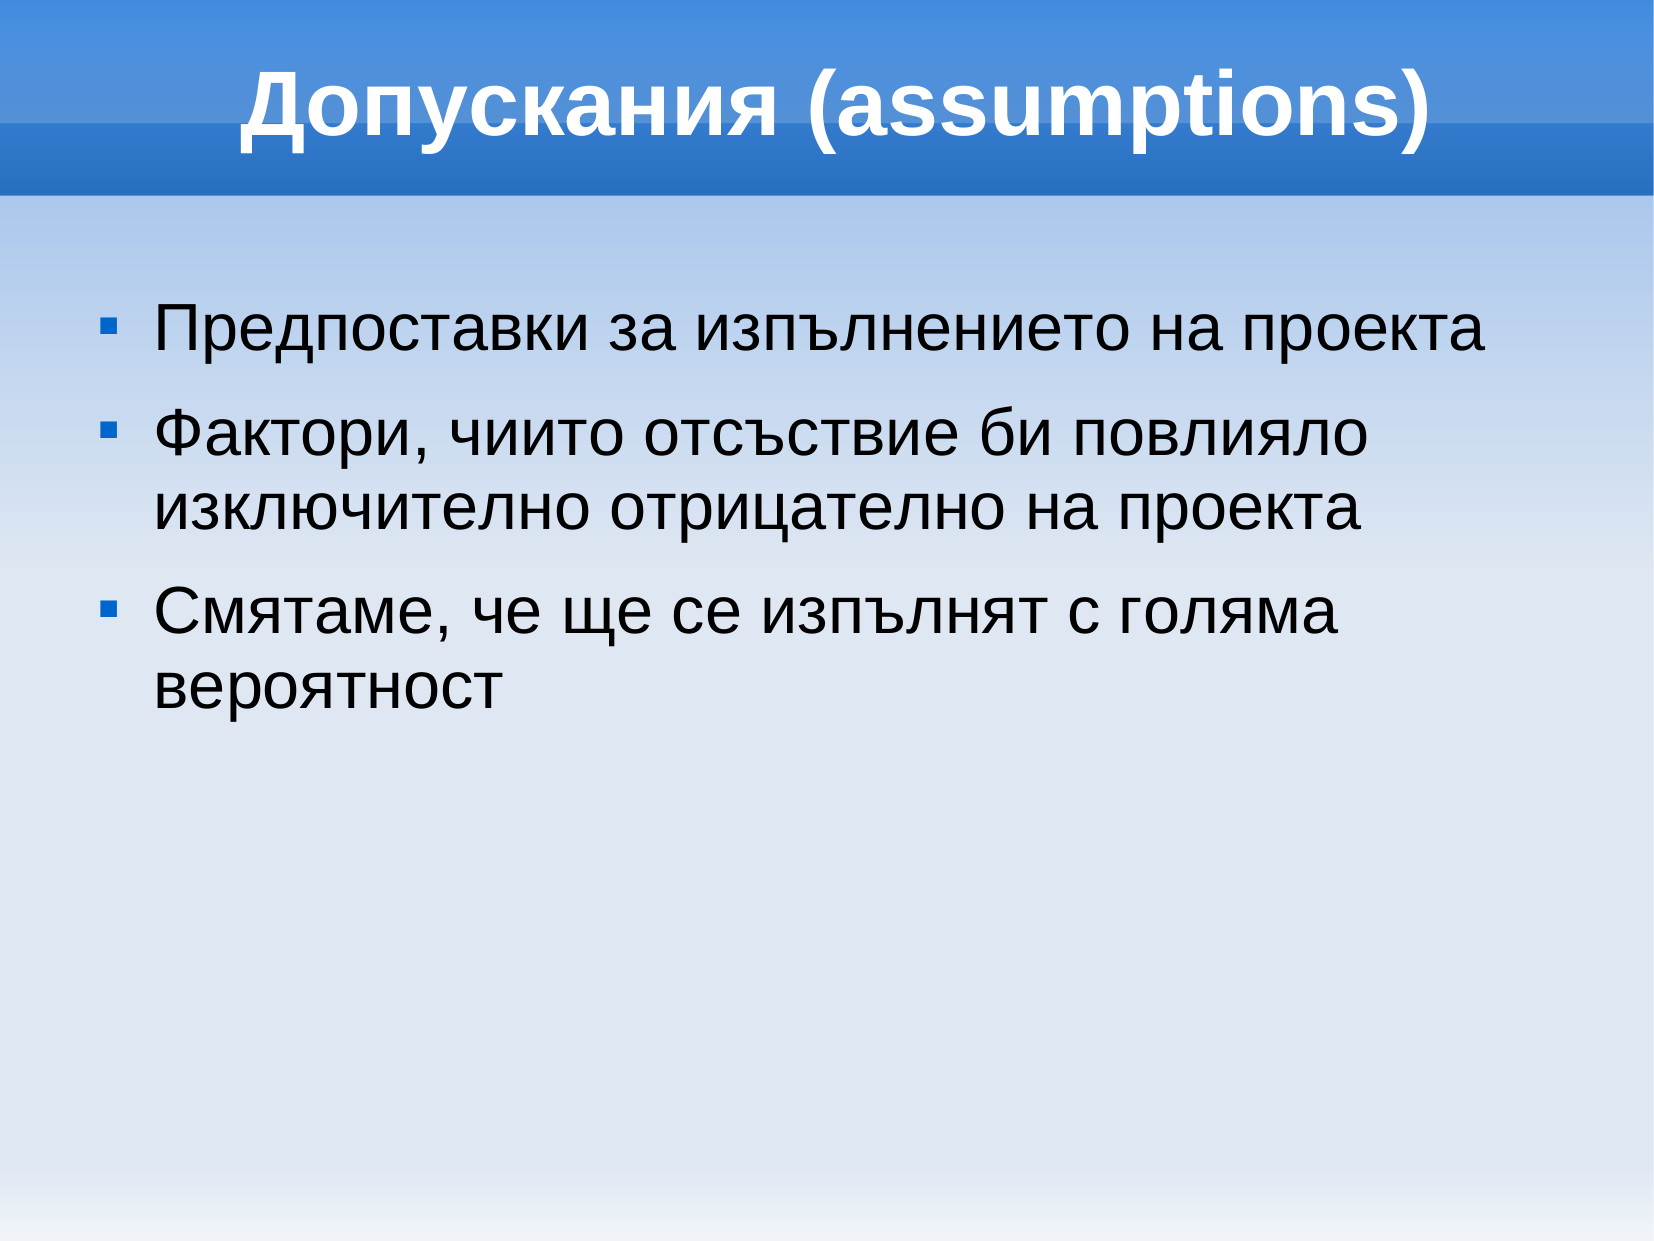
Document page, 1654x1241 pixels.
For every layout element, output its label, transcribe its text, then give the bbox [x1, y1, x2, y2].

title Допускания (assumptions) [76, 0, 1565, 208]
picture [0, 0, 1654, 1241]
list Предпоставки за изпълнението на проекта Фактори, чиито отсъствие би повлияло изключително отрицателно на проекта Смятаме, че ще се изпълнят с голяма вероятност [82, 290, 1571, 1109]
